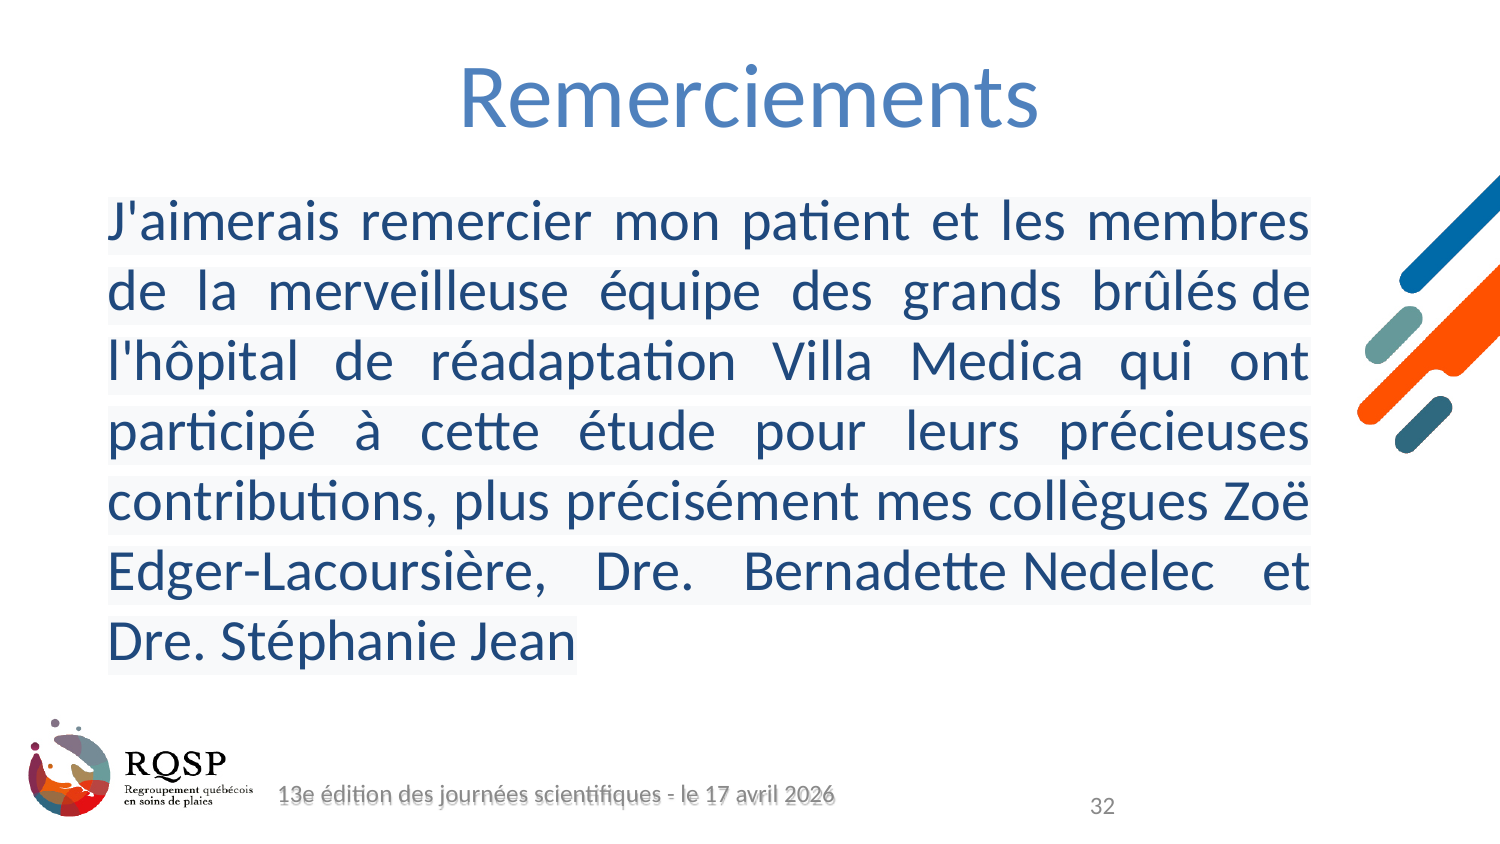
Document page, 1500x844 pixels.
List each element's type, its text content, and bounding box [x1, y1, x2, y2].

title Remerciements [75, 33, 1426, 175]
text_box J'aimerais remercier mon patient et les membres de la merveilleuse équipe des grands brûlés de l'hôpital de réadaptation Villa Medica qui ont participé à cette étude pour leurs précieuses contributions, plus précisément mes collègues Zoë Edger-Lacoursière, Dre. Bernadette Nedelec et Dre. Stéphanie Jean [93, 175, 1326, 679]
text_box [1074, 782, 1426, 828]
